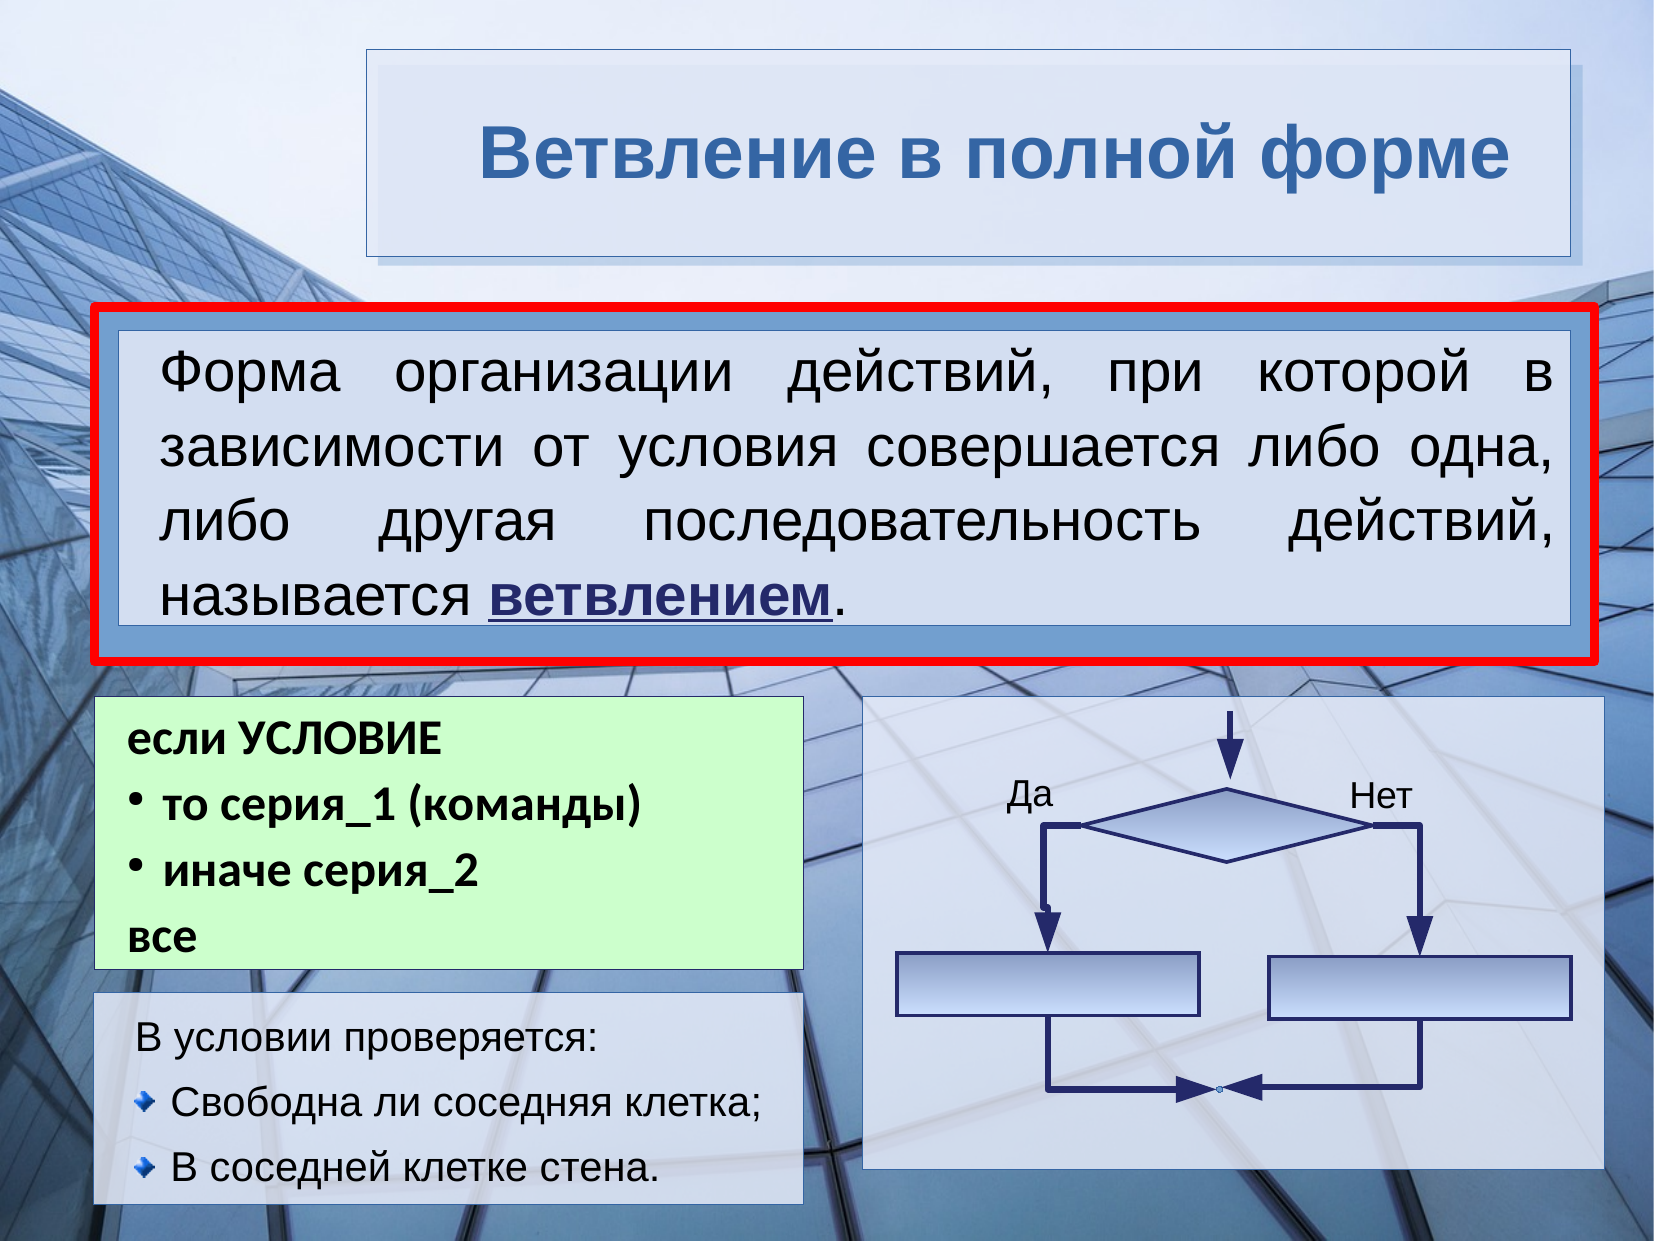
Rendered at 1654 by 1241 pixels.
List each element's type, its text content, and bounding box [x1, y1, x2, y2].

text_box В условии проверяется: Свободна ли соседняя клетка; В соседней клетке стена. [93, 992, 804, 1205]
text_box [377, 64, 1583, 266]
title Ветвление в полной форме [366, 49, 1571, 257]
text_box Форма организации действий, при которой в зависимости от условия совершается либо одна, либо другая последовательность действий, называется ветвлением. [118, 330, 1571, 626]
text_box Да [992, 765, 1075, 851]
text_box [94, 307, 1595, 662]
picture [0, 0, 1654, 1241]
text_box если УСЛОВИЕ то серия_1 (команды) иначе серия_2 все [94, 696, 804, 970]
text_box Нет [1334, 767, 1441, 853]
text_box [862, 696, 1605, 1170]
